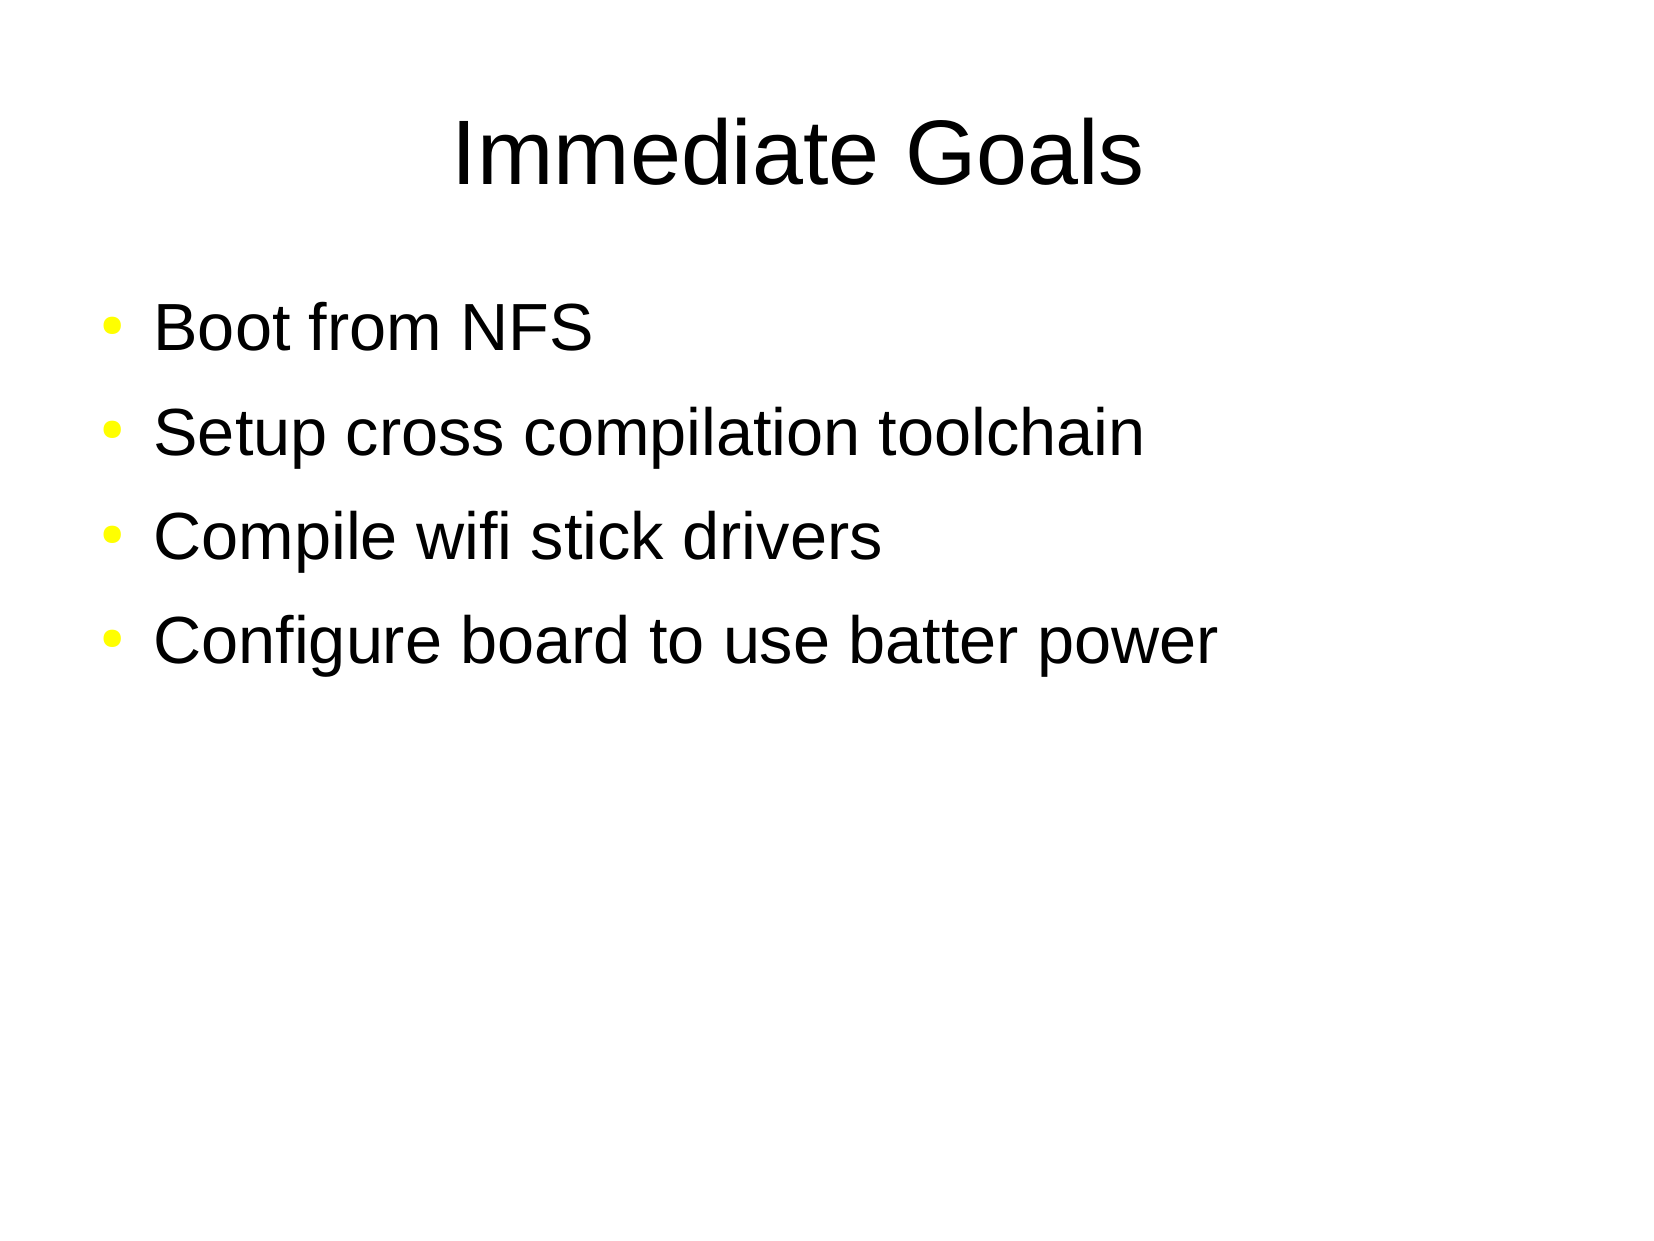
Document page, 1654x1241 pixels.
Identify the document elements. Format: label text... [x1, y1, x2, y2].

list Boot from NFS Setup cross compilation toolchain Compile wifi stick drivers Configure board to use batter power [82, 290, 1571, 1109]
title Immediate Goals [82, 49, 1571, 257]
